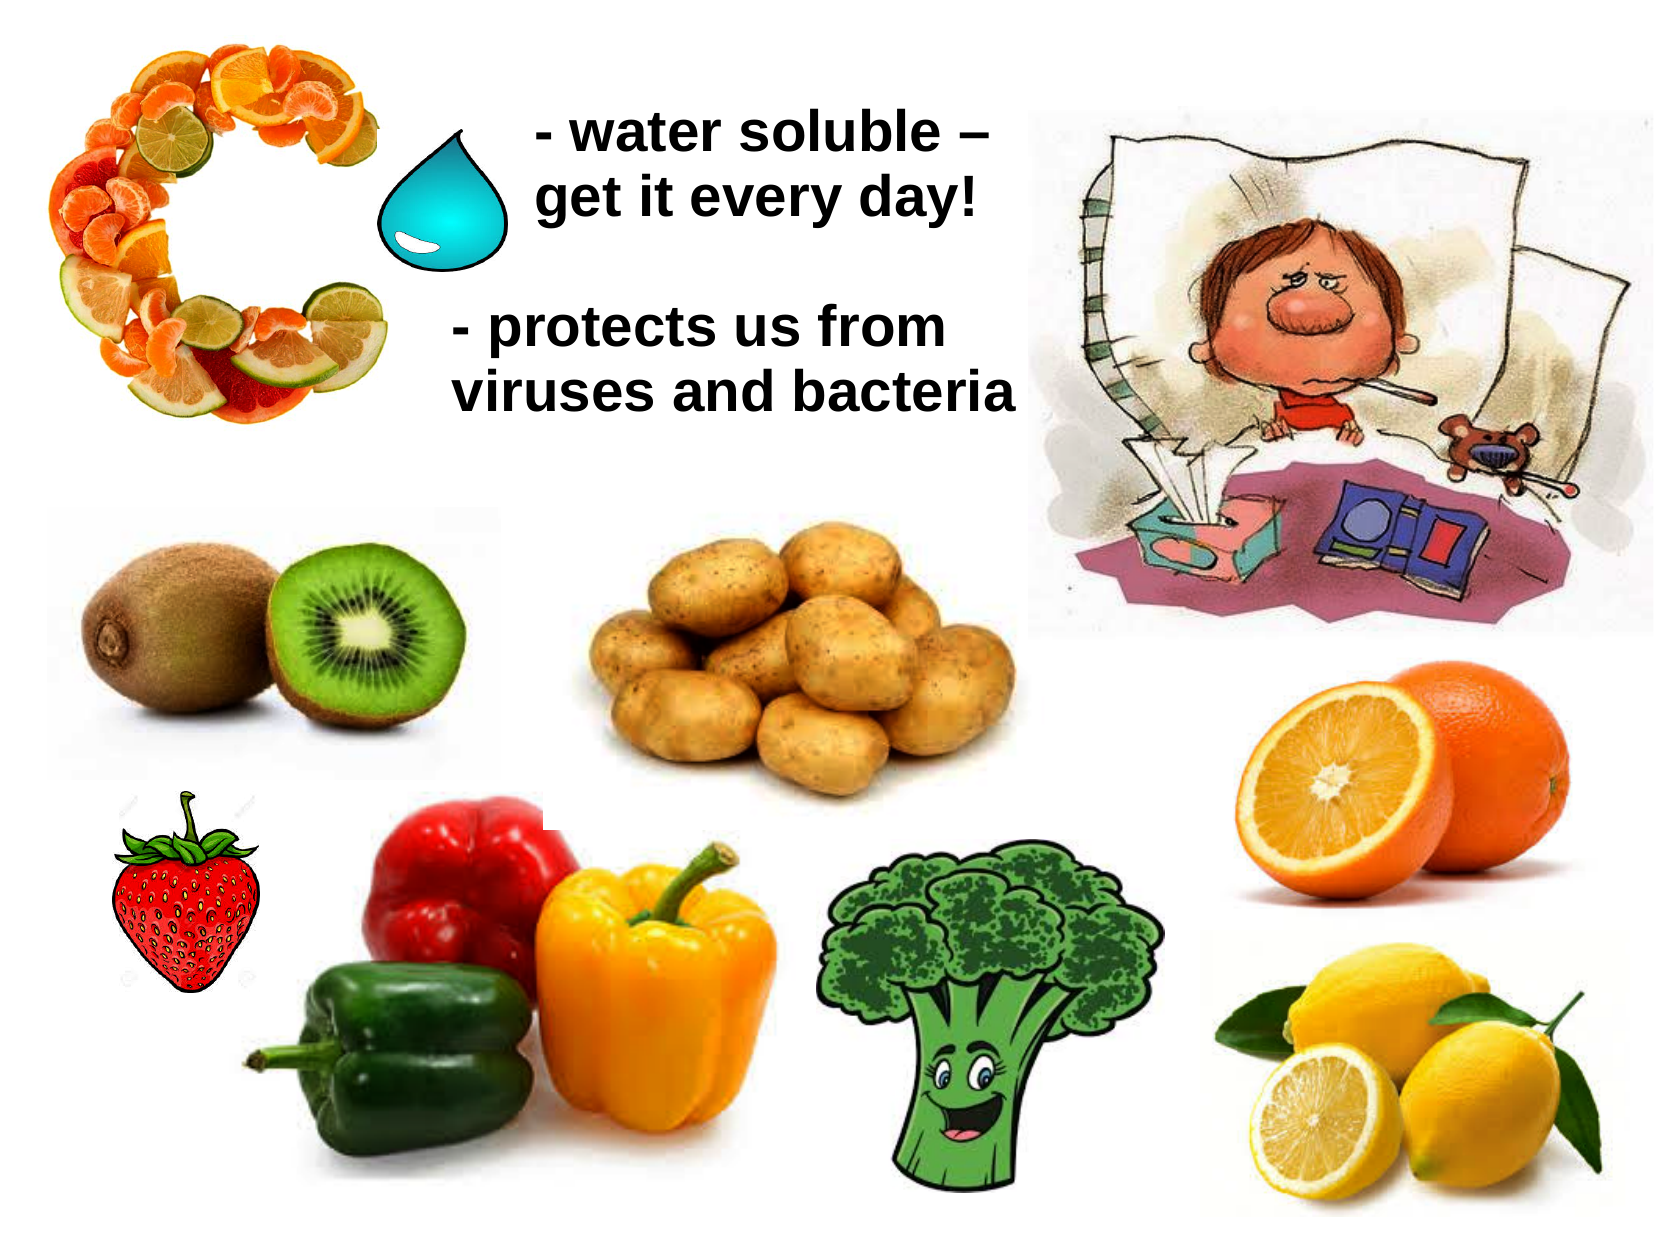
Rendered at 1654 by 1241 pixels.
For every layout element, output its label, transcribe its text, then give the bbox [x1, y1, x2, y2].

picture [47, 106, 1654, 1217]
picture [28, 35, 508, 435]
text_box - protects us from viruses and bacteria [437, 286, 1028, 449]
text_box - water soluble – get it every day! [519, 90, 1063, 237]
picture [816, 839, 1165, 1193]
